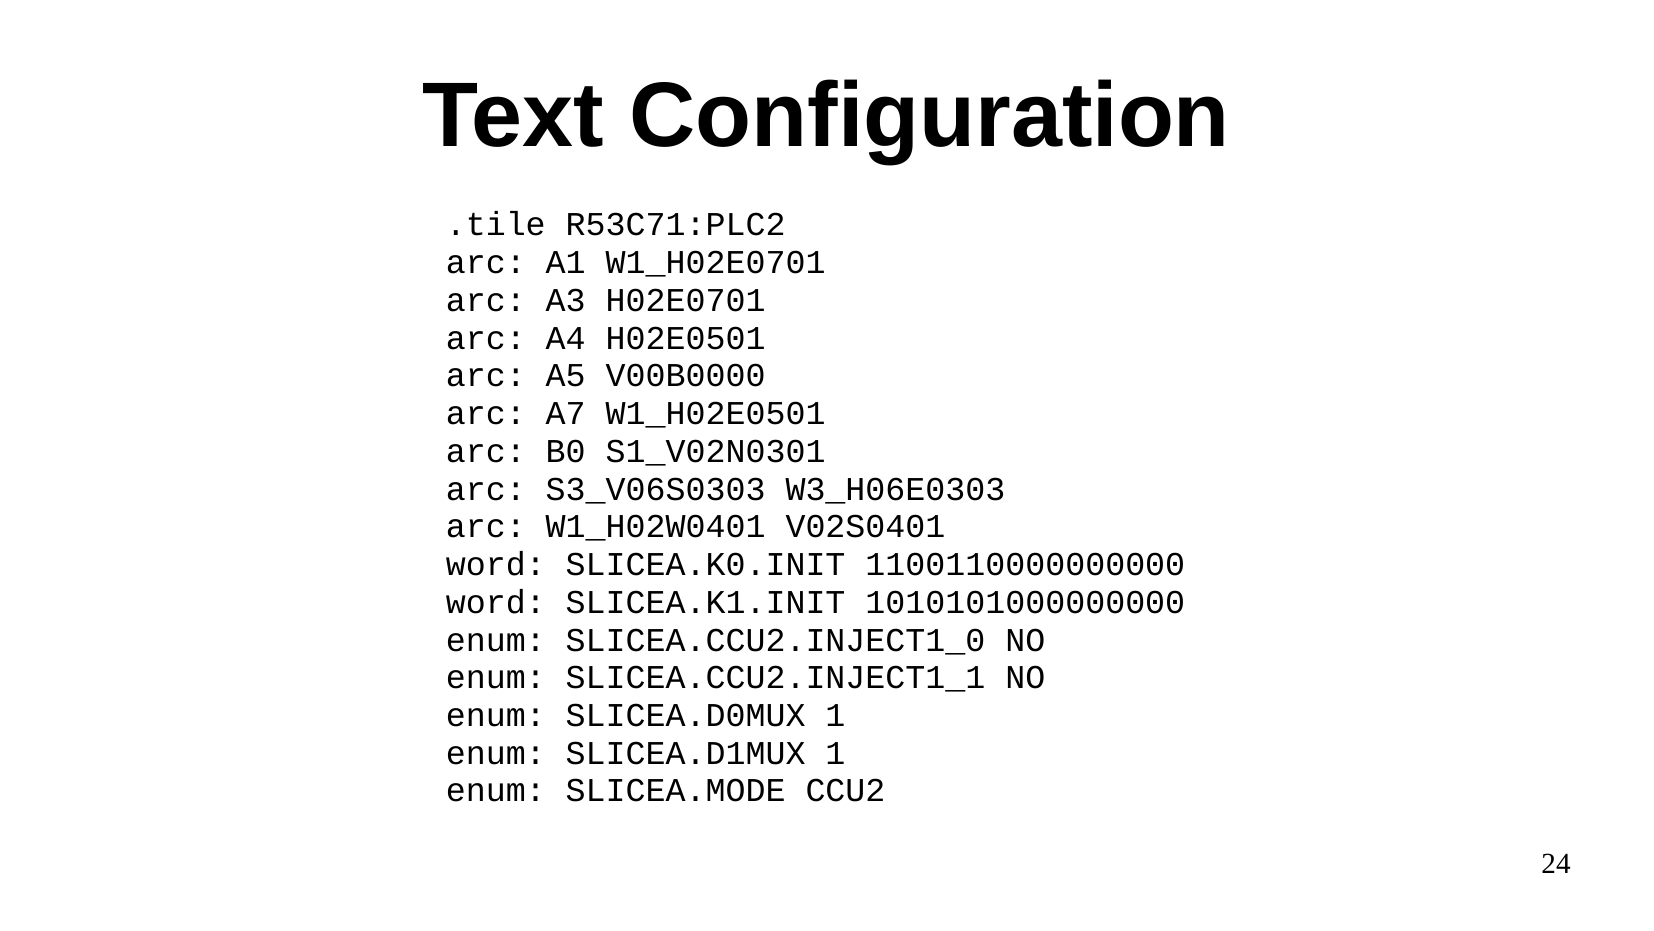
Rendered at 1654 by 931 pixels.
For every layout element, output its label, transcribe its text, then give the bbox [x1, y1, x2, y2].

title Text Configuration [82, 37, 1571, 193]
text_box .tile R53C71:PLC2 arc: A1 W1_H02E0701 arc: A3 H02E0701 arc: A4 H02E0501 arc: A5 V00B0000 arc: A7 W1_H02E0501 arc: B0 S1_V02N0301 arc: S3_V06S0303 W3_H06E0303 arc: W1_H02W0401 V02S0401 word: SLICEA.K0.INIT 1100110000000000 word: SLICEA.K1.INIT 1010101000000000 enum: SLICEA.CCU2.INJECT1_0 NO enum: SLICEA.CCU2.INJECT1_1 NO enum: SLICEA.D0MUX 1 enum: SLICEA.D1MUX 1 enum: SLICEA.MODE CCU2 [431, 200, 1223, 858]
